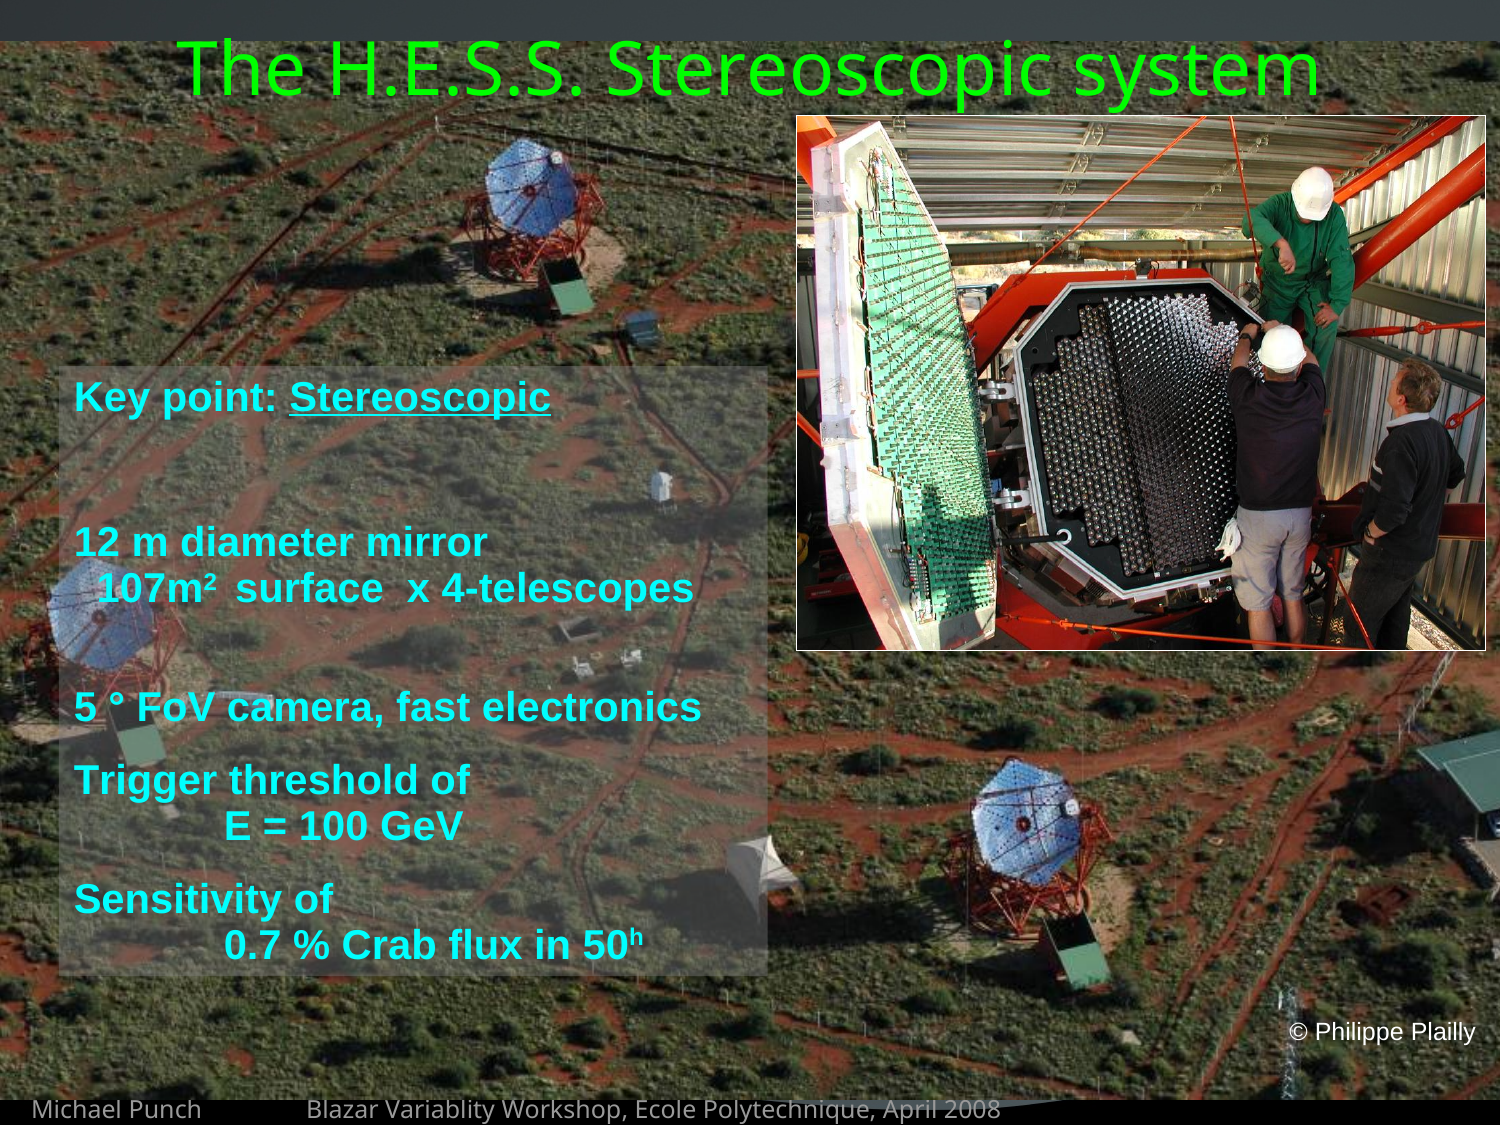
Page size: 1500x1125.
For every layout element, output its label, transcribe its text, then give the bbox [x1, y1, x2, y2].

title The H.E.S.S. Stereoscopic system [75, 15, 1425, 119]
picture [0, 0, 1500, 1125]
text_box Key point: Stereoscopic 12 m diameter mirror 107m2 surface x 4-telescopes 5 ° FoV camera, fast electronics Trigger threshold of E = 100 GeV Sensitivity of 0.7 % Crab flux in 50h [58, 366, 768, 977]
text_box © Philippe Plailly [1274, 1009, 1492, 1054]
